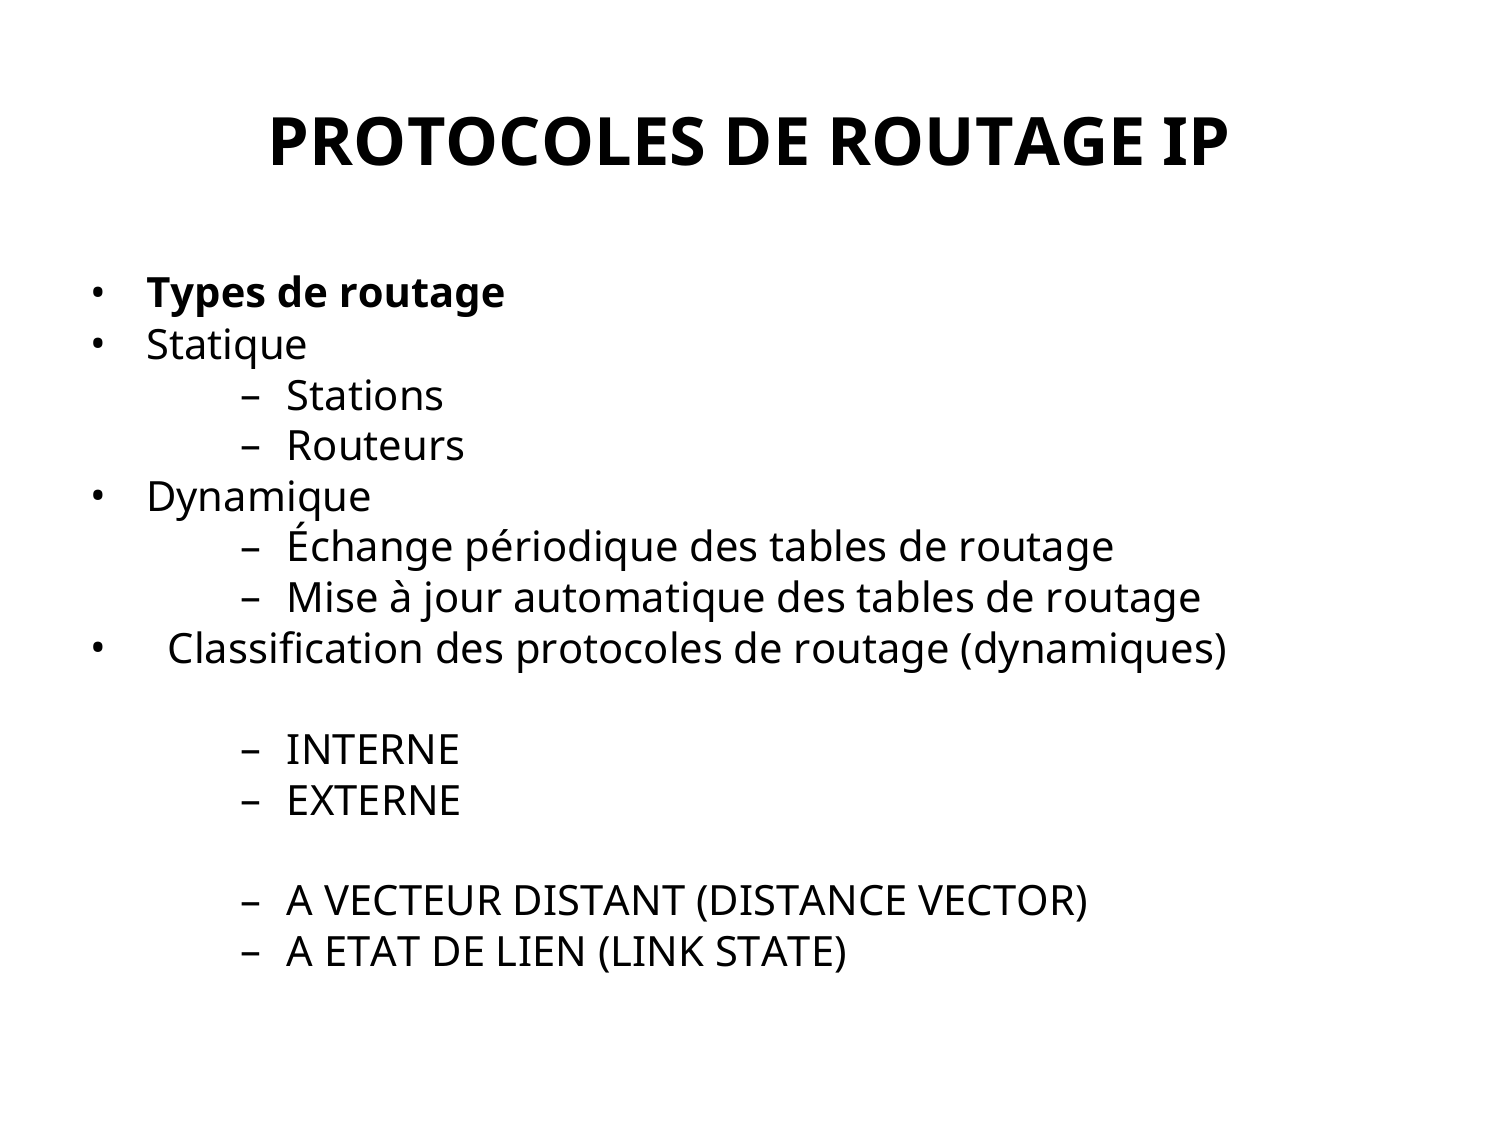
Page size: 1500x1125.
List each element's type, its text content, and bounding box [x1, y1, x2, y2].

list Types de routage Statique Stations Routeurs Dynamique Échange périodique des tables de routage Mise à jour automatique des tables de routage Classification des protocoles de routage (dynamiques) INTERNE EXTERNE A VECTEUR DISTANT (DISTANCE VECTOR) A ETAT DE LIEN (LINK STATE) [75, 262, 1426, 1005]
title PROTOCOLES DE ROUTAGE IP [75, 45, 1426, 233]
